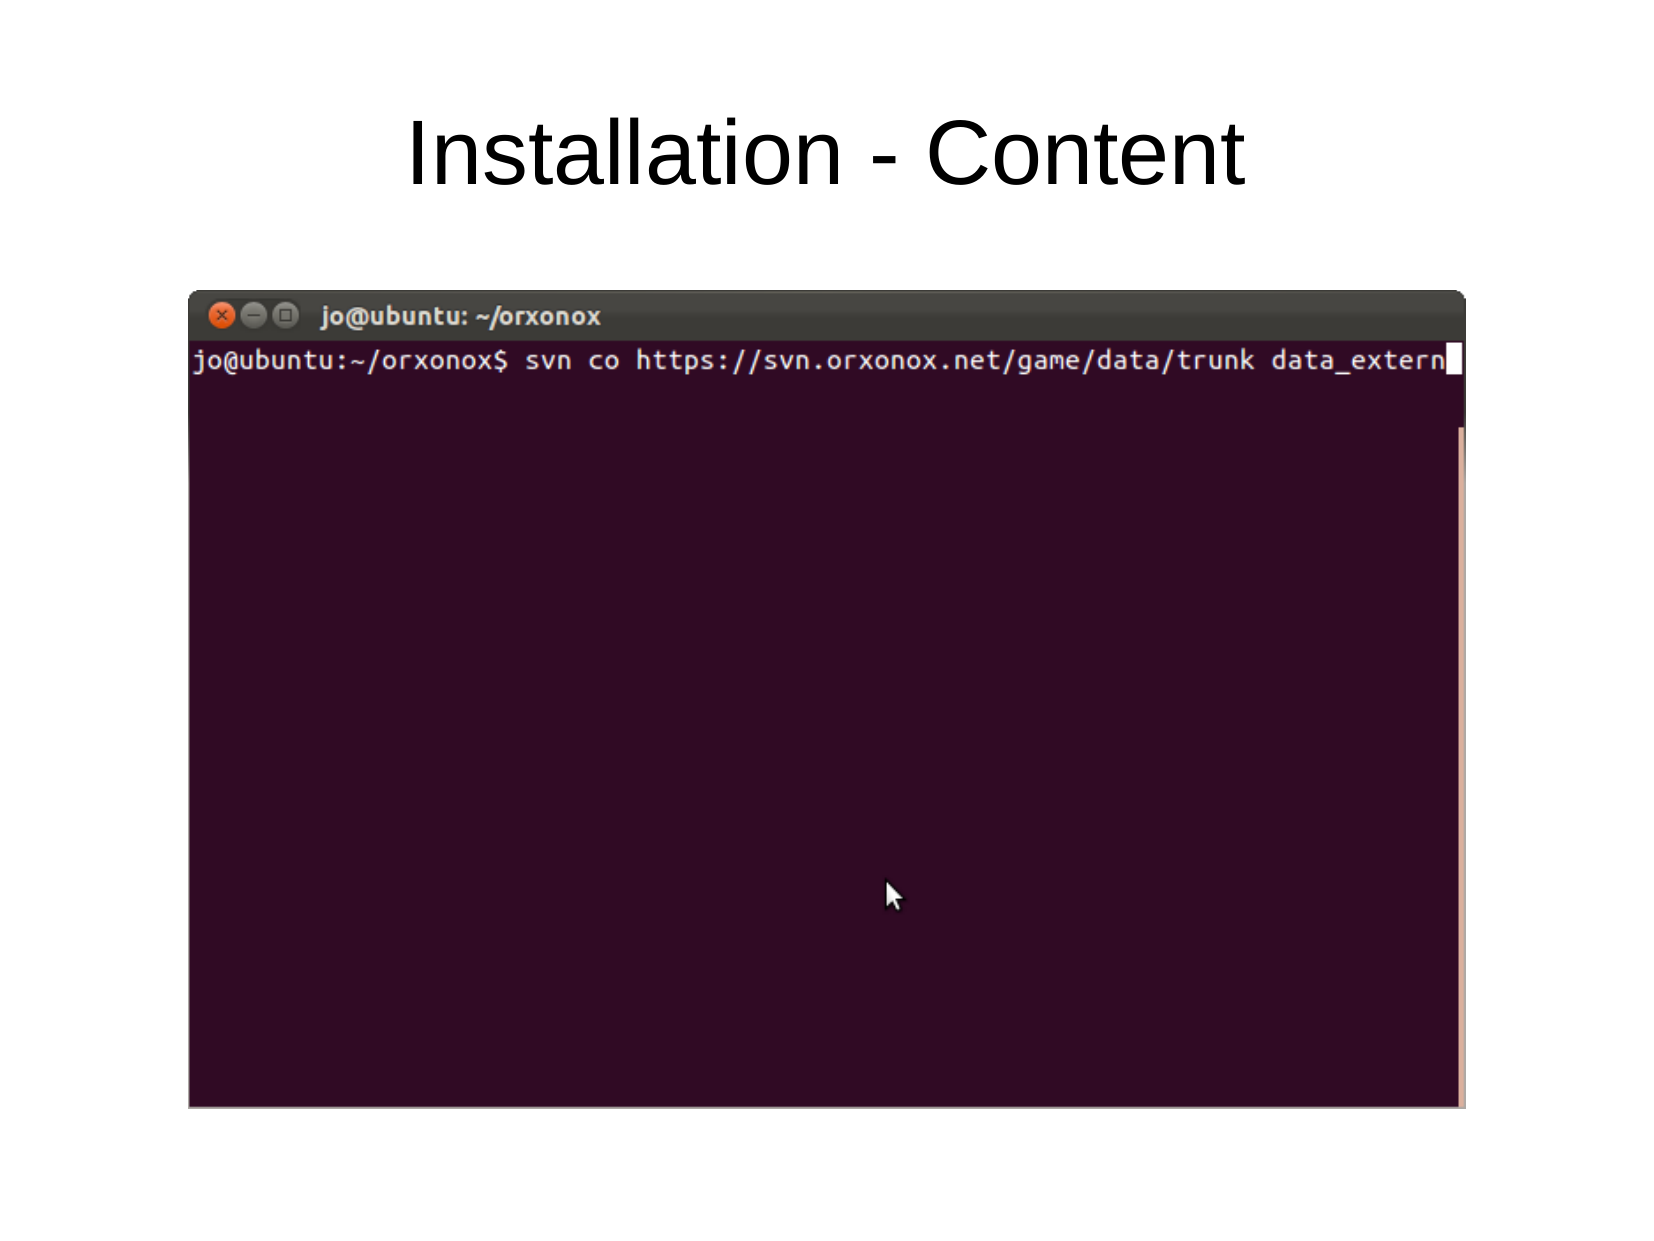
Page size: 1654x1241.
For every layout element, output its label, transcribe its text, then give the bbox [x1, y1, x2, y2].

picture [188, 290, 1466, 1109]
title Installation - Content [82, 49, 1571, 257]
